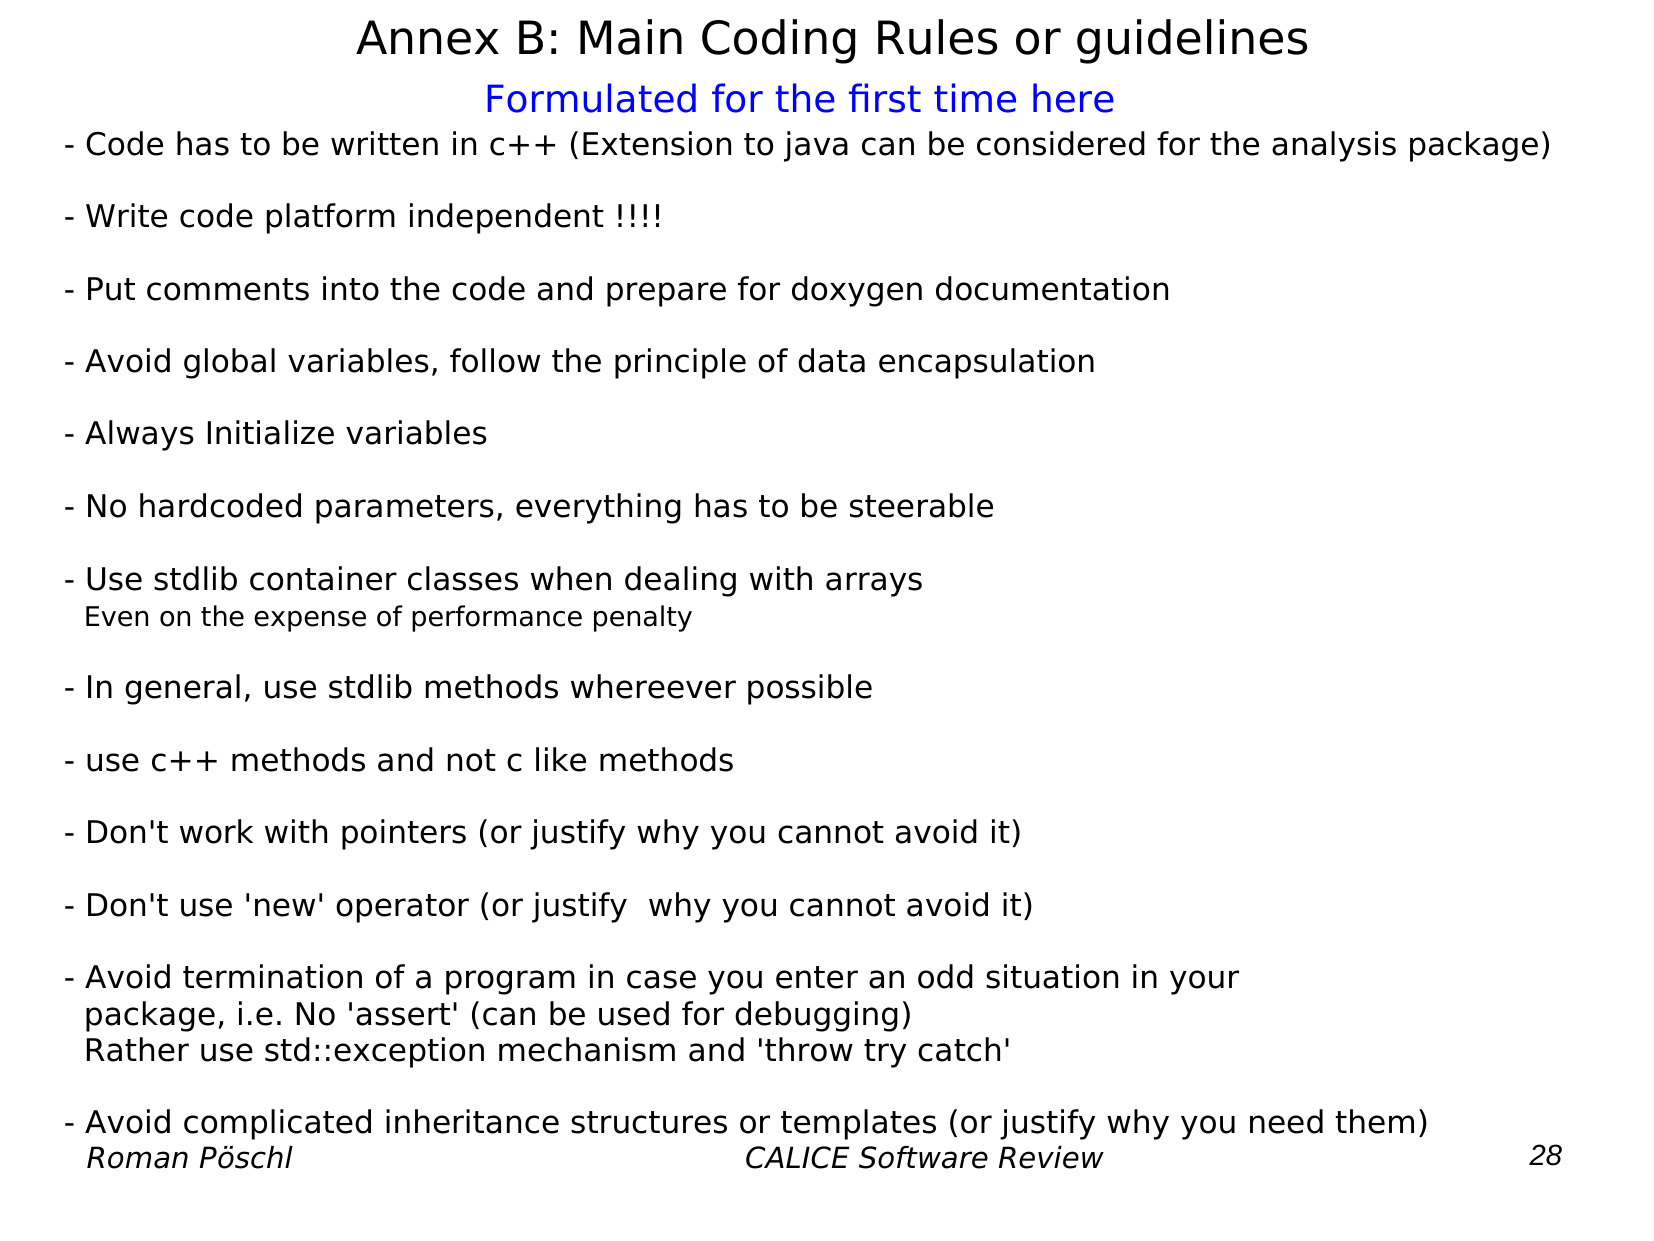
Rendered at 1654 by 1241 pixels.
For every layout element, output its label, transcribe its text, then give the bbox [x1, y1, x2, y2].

text_box - Code has to be written in c++ (Extension to java can be considered for the analysis package) - Write code platform independent !!!! - Put comments into the code and prepare for doxygen documentation - Avoid global variables, follow the principle of data encapsulation - Always Initialize variables - No hardcoded parameters, everything has to be steerable - Use stdlib container classes when dealing with arrays Even on the expense of performance penalty - In general, use stdlib methods whereever possible - use c++ methods and not c like methods - Don't work with pointers (or justify why you cannot avoid it) - Don't use 'new' operator (or justify why you cannot avoid it) - Avoid termination of a program in case you enter an odd situation in your package, i.e. No 'assert' (can be used for debugging) Rather use std::exception mechanism and 'throw try catch' - Avoid complicated inheritance structures or templates (or justify why you need them) [63, 125, 1554, 1142]
text_box [238, 77, 1572, 189]
text_box Annex B: Main Coding Rules or guidelines Formulated for the first time here [244, 7, 1289, 77]
